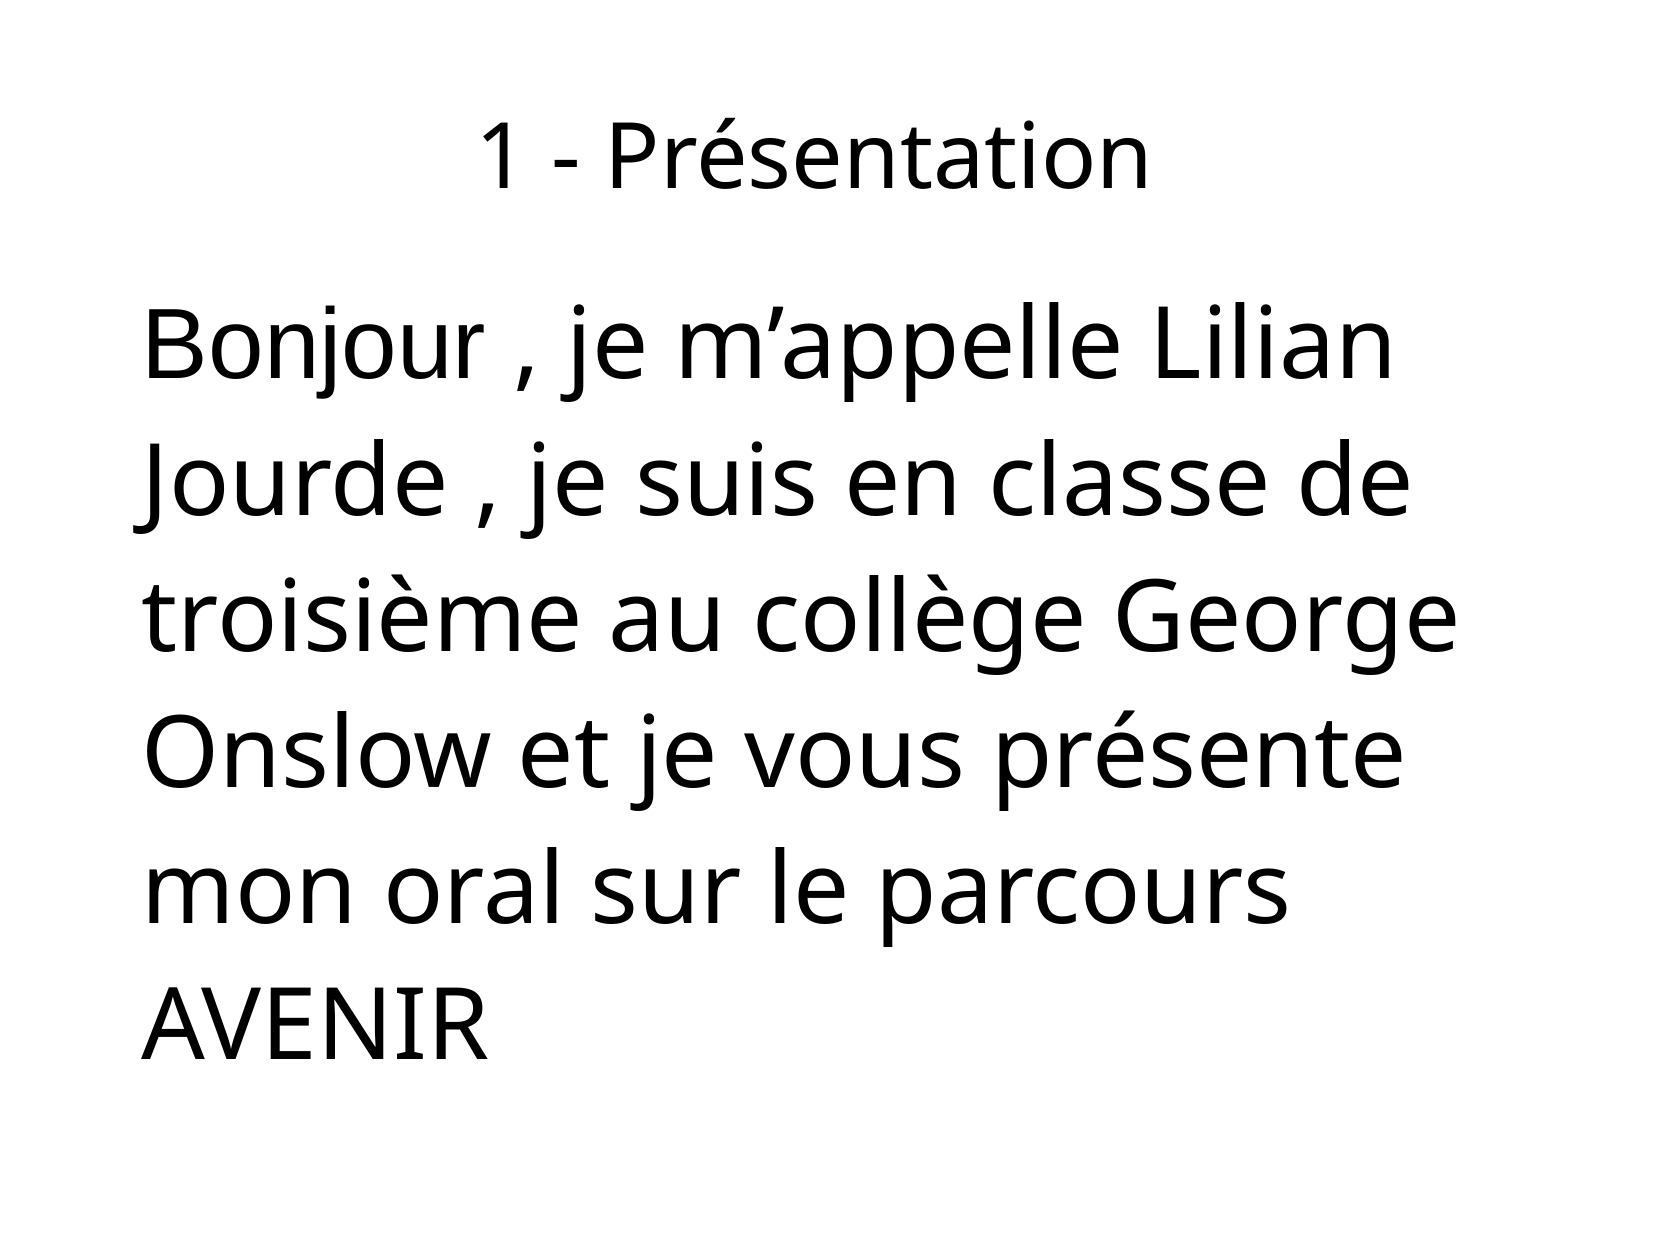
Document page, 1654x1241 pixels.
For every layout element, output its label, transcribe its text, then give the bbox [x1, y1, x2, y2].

title 1 - Présentation [82, 49, 1571, 257]
list Bonjour , je m’appelle Lilian Jourde , je suis en classe de troisième au collège George Onslow et je vous présente mon oral sur le parcours AVENIR [70, 271, 1560, 1109]
